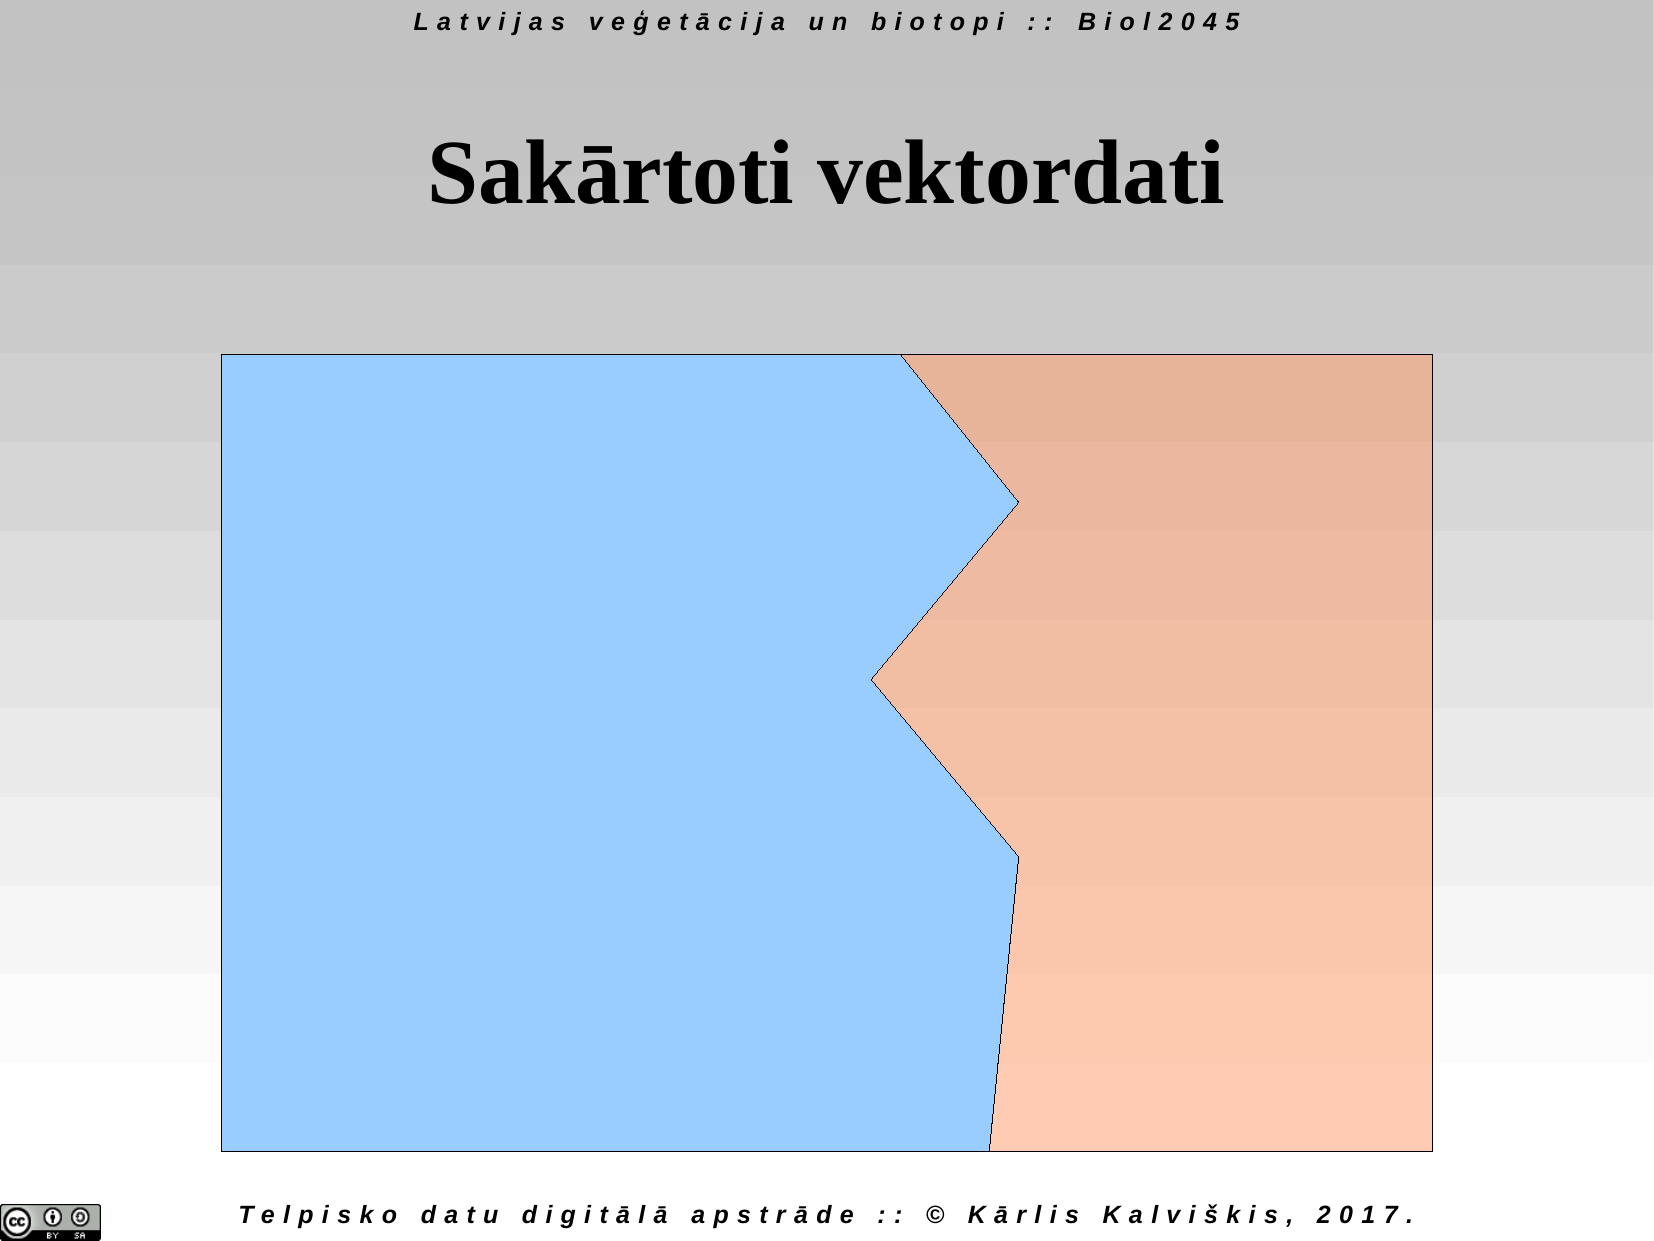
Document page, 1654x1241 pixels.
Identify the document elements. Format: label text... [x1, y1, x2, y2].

text_box [221, 354, 1433, 1152]
picture [0, 0, 1654, 1241]
title Sakārtoti vektordati [29, 49, 1625, 296]
